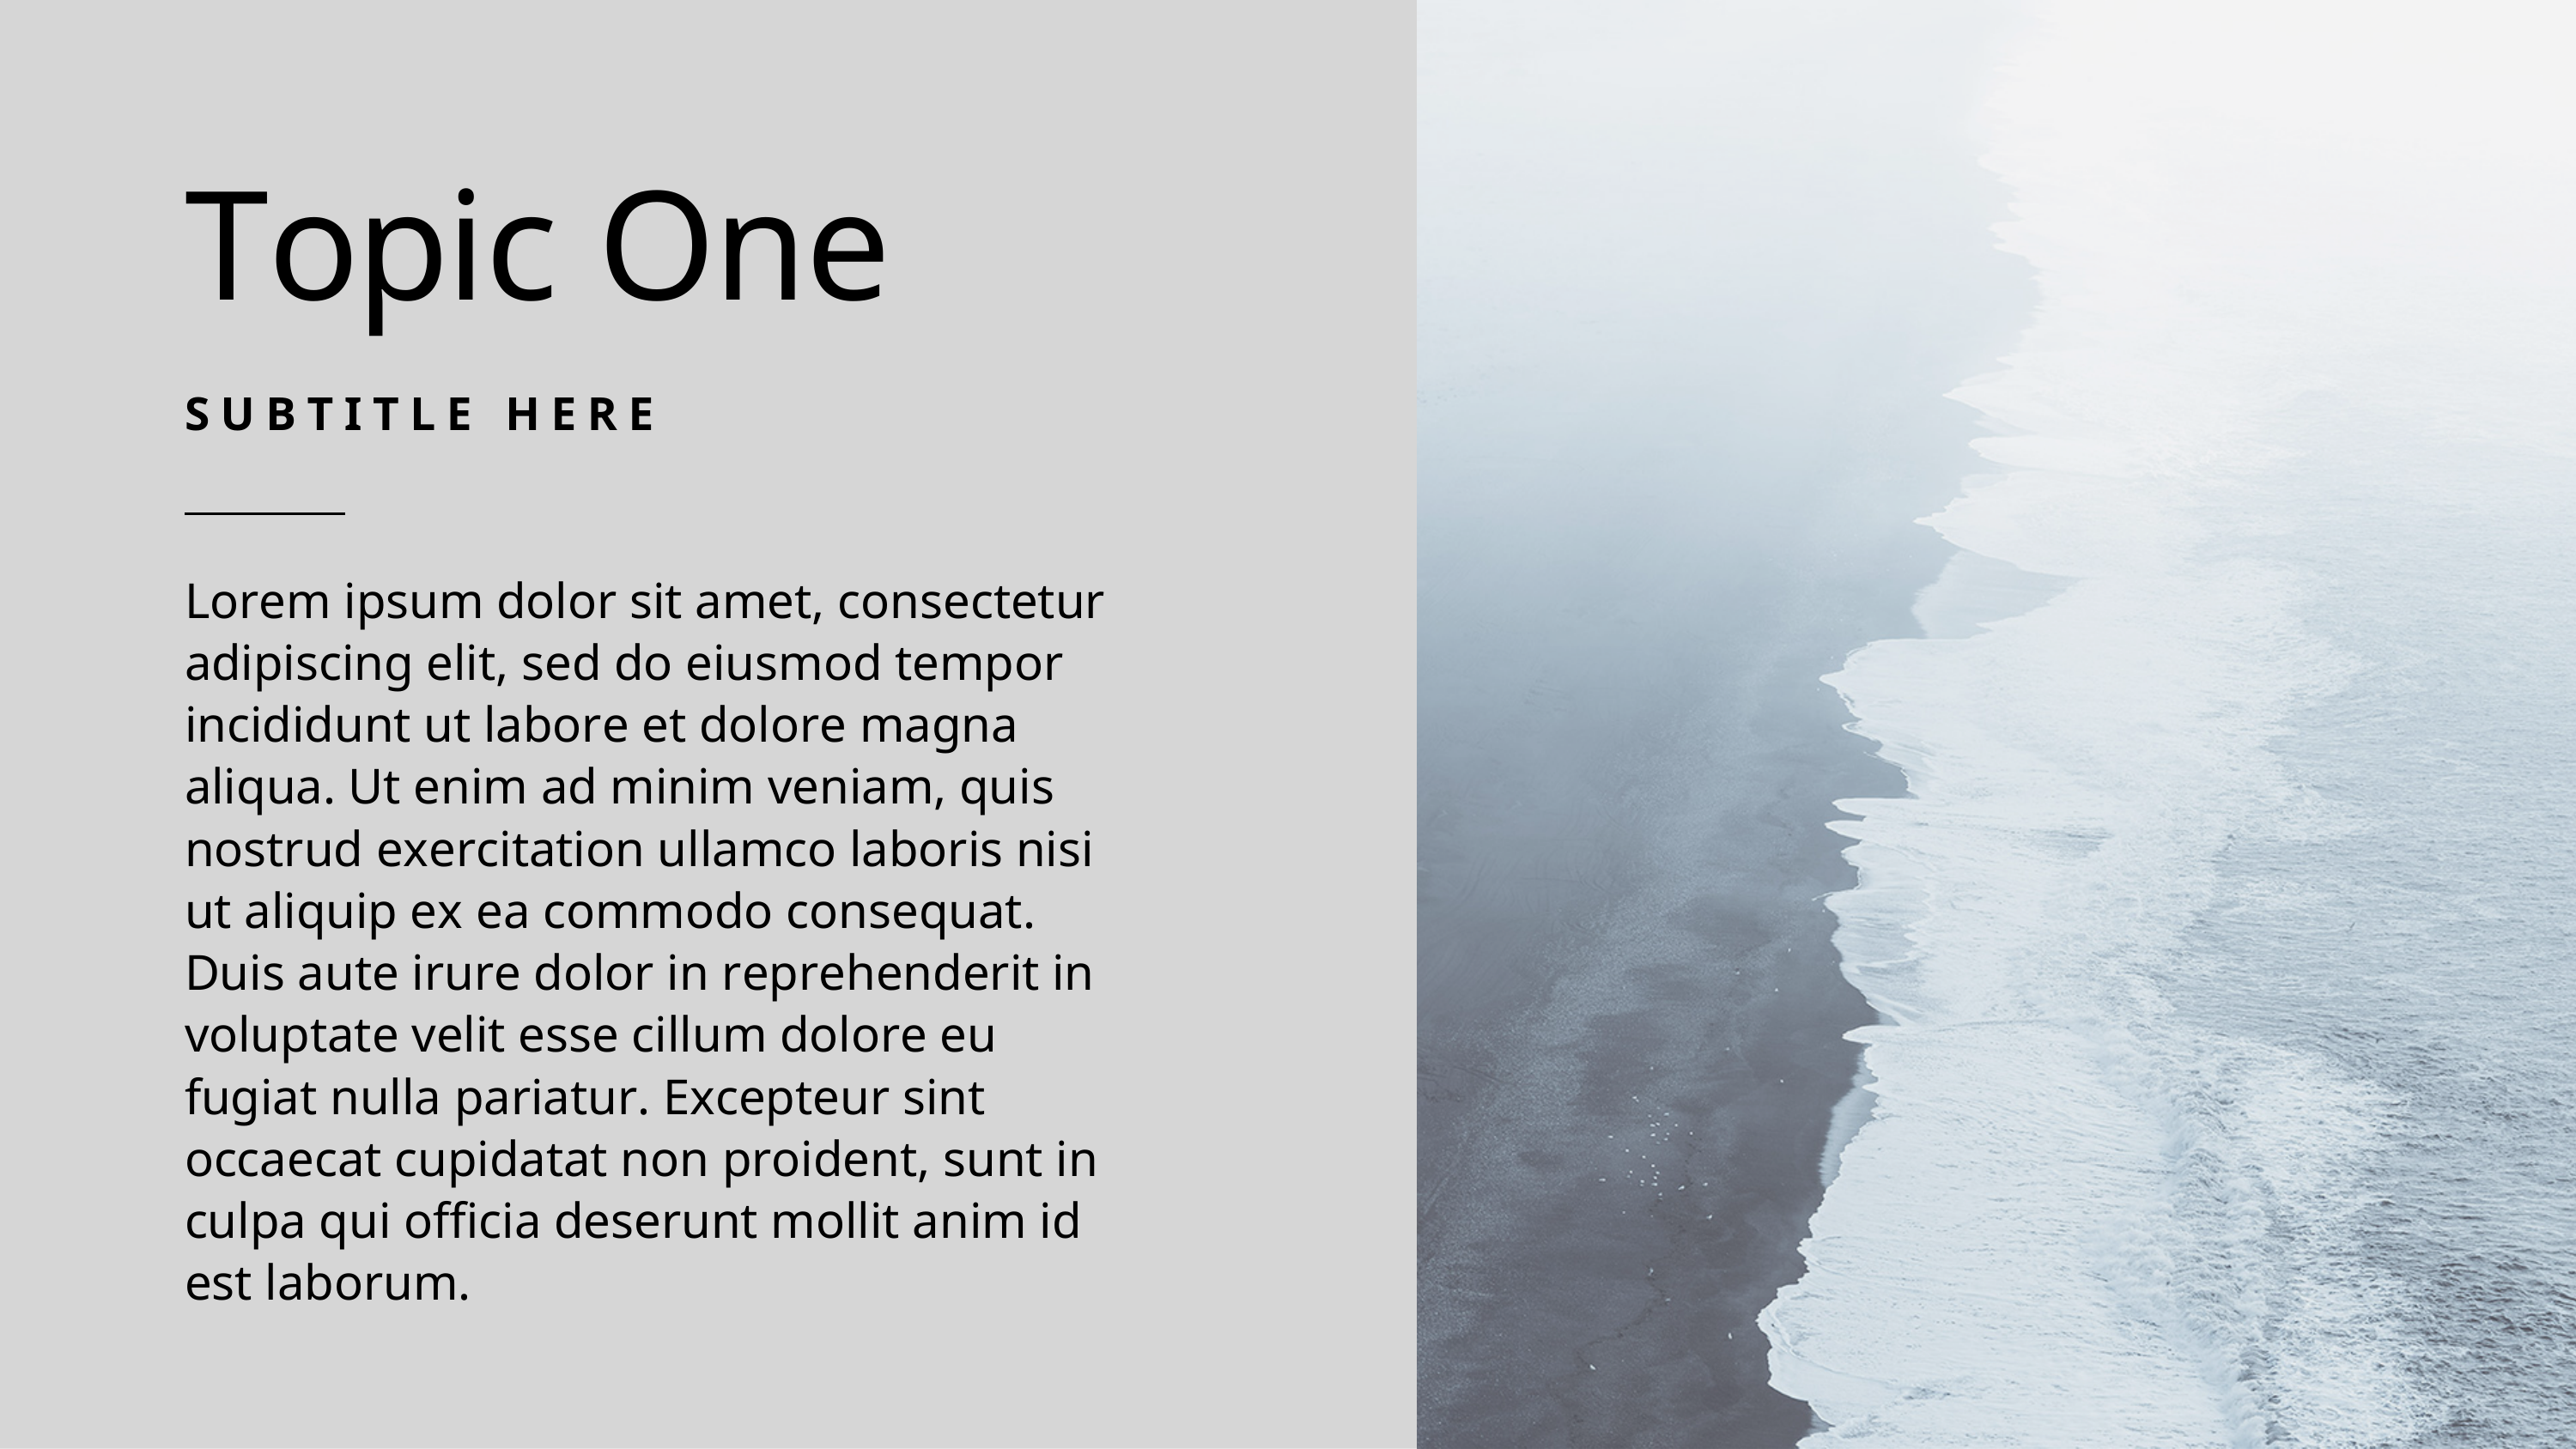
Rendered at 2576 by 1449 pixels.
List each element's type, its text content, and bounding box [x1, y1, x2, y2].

title Topic One [182, 146, 1256, 512]
picture [1417, 0, 2576, 1449]
text_box SUBTITLE HERE Lorem ipsum dolor sit amet, consectetur adipiscing elit, sed do eiusmod tempor incididunt ut labore et dolore magna aliqua. Ut enim ad minim veniam, quis nostrud exercitation ullamco laboris nisi ut aliquip ex ea commodo consequat. Duis aute irure dolor in reprehenderit in voluptate velit esse cillum dolore eu fugiat nulla pariatur. Excepteur sint occaecat cupidatat non proident, sunt in culpa qui officia deserunt mollit anim id est laborum. [182, 383, 1139, 1311]
